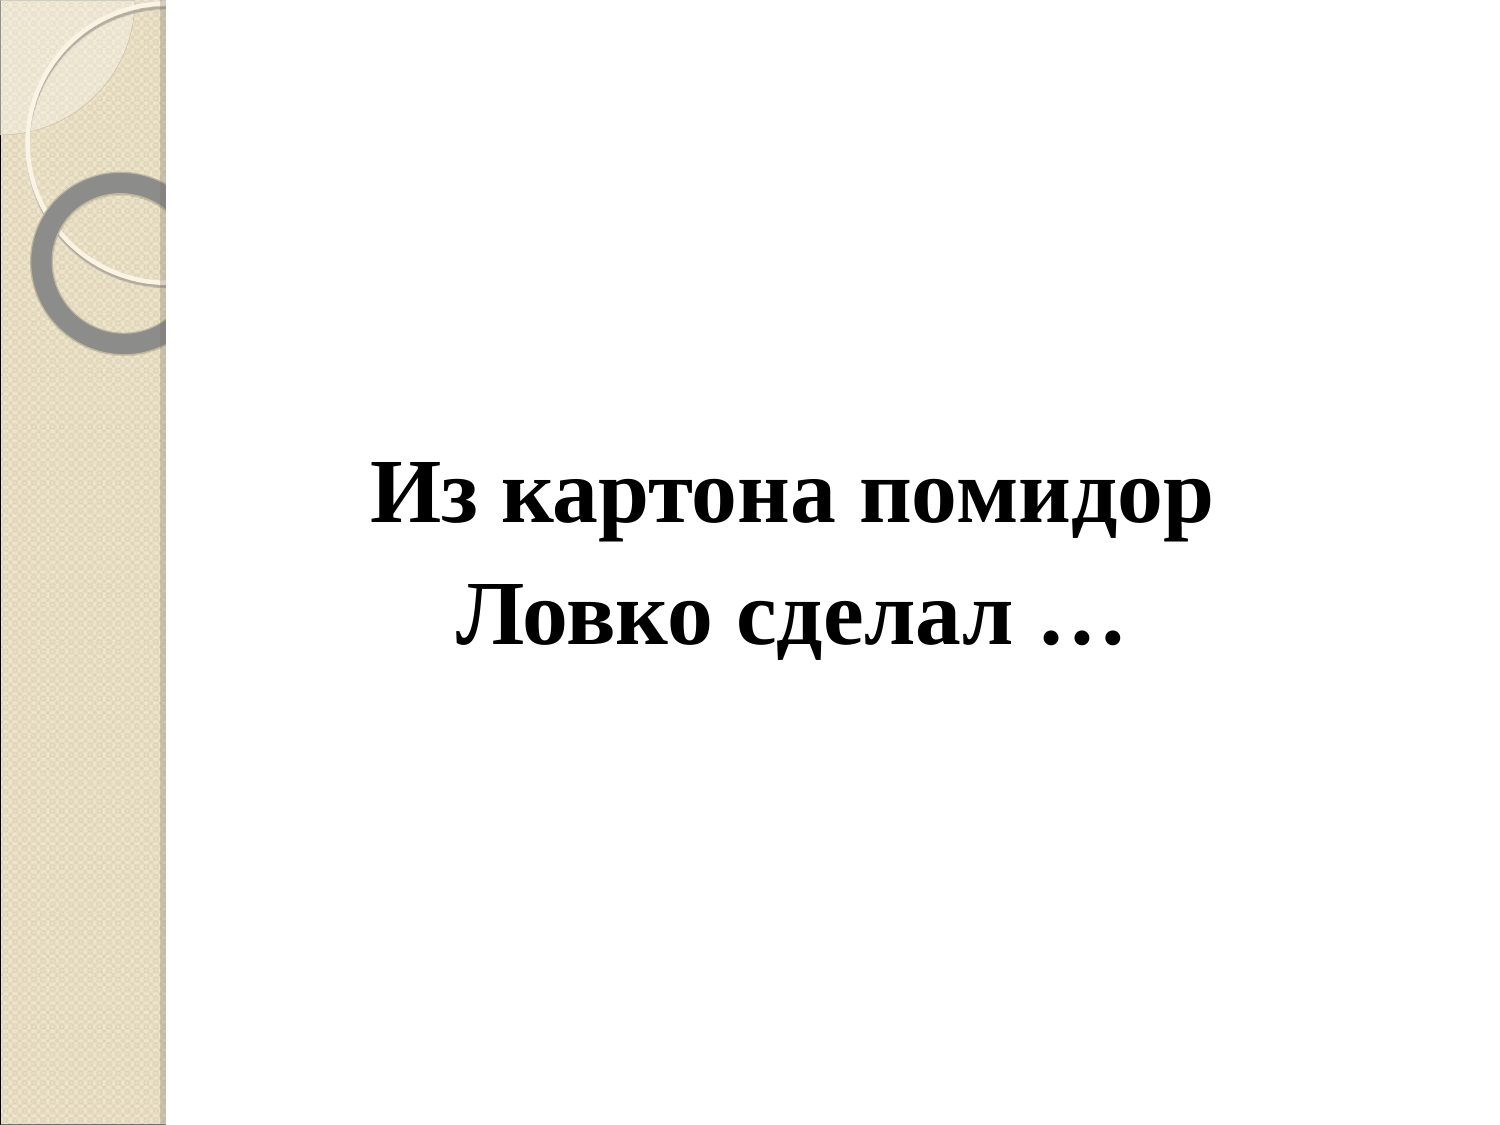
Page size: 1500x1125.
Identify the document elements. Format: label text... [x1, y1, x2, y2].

list Из картона помидор Ловко сделал … [235, 237, 1466, 1026]
